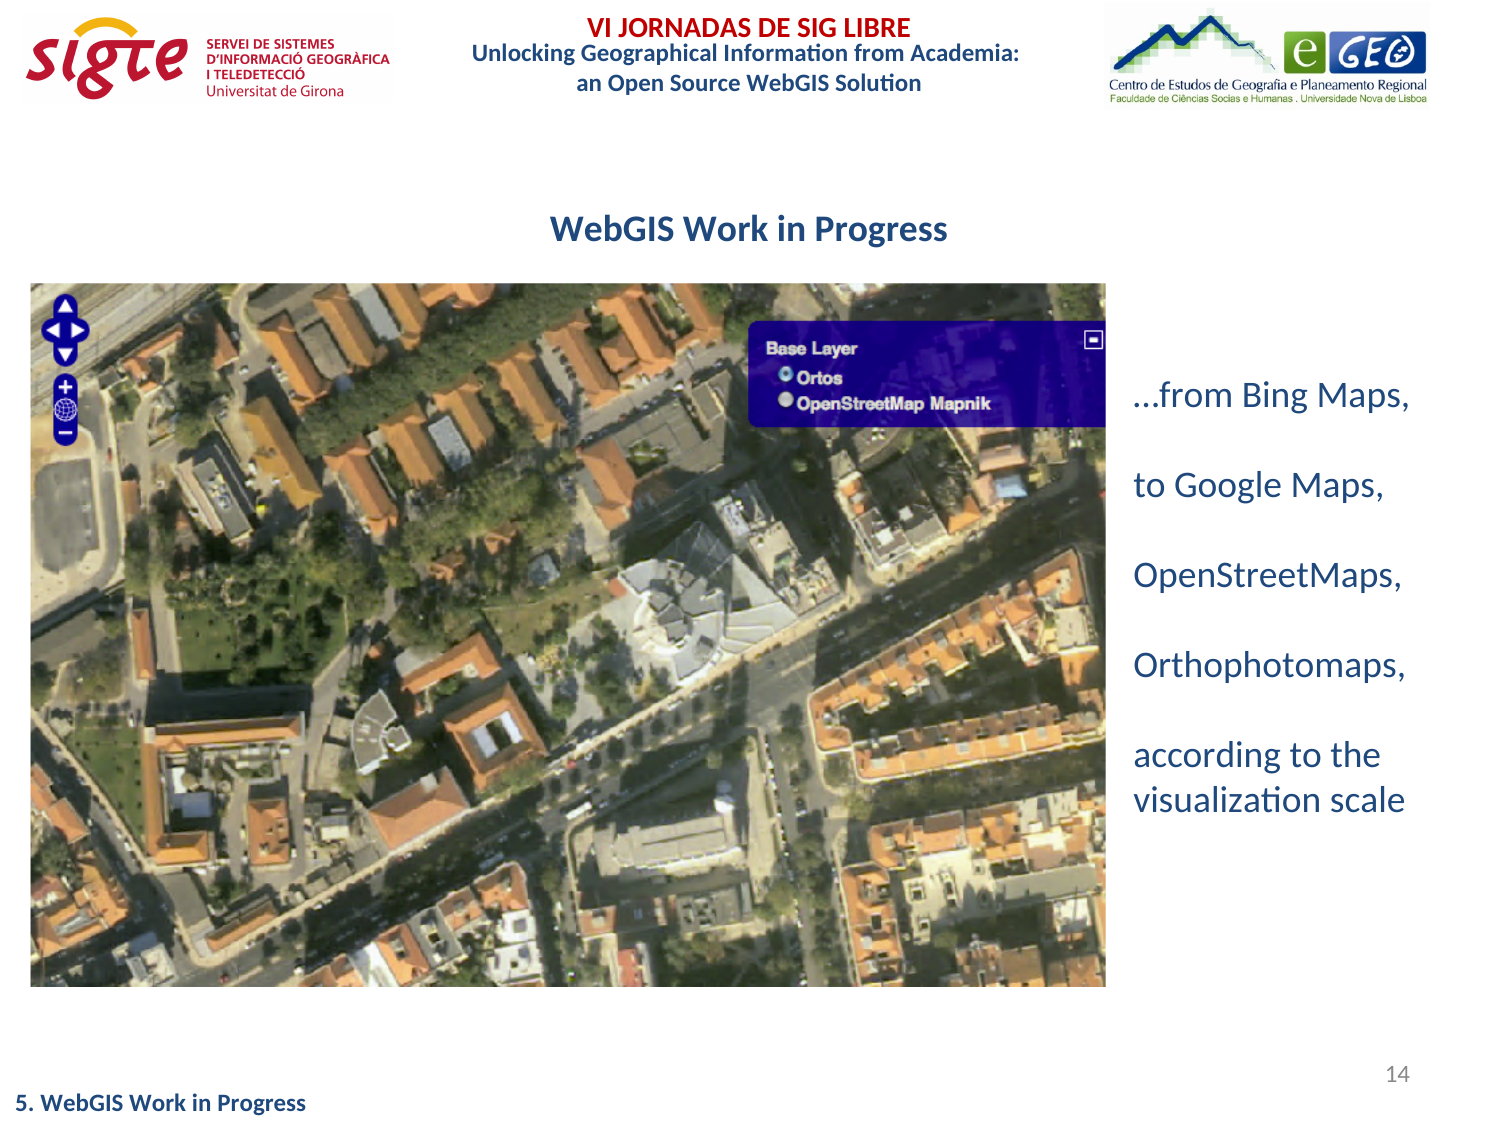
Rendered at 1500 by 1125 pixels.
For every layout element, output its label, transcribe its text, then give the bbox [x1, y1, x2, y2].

picture [24, 278, 1118, 987]
picture [20, 13, 393, 103]
text_box WebGIS Work in Progress [18, 196, 1481, 257]
text_box …from Bing Maps, to Google Maps, OpenStreetMaps, Orthophotomaps, according to the visualization scale [1118, 362, 1485, 828]
text_box 5. WebGIS Work in Progress [0, 1078, 1345, 1125]
picture [1104, 2, 1430, 110]
text_box Unlocking Geographical Information from Academia: an Open Source WebGIS Solution [442, 29, 1057, 105]
text_box <número> [1074, 1042, 1426, 1103]
text_box VI JORNADAS DE SIG LIBRE [572, 0, 927, 29]
